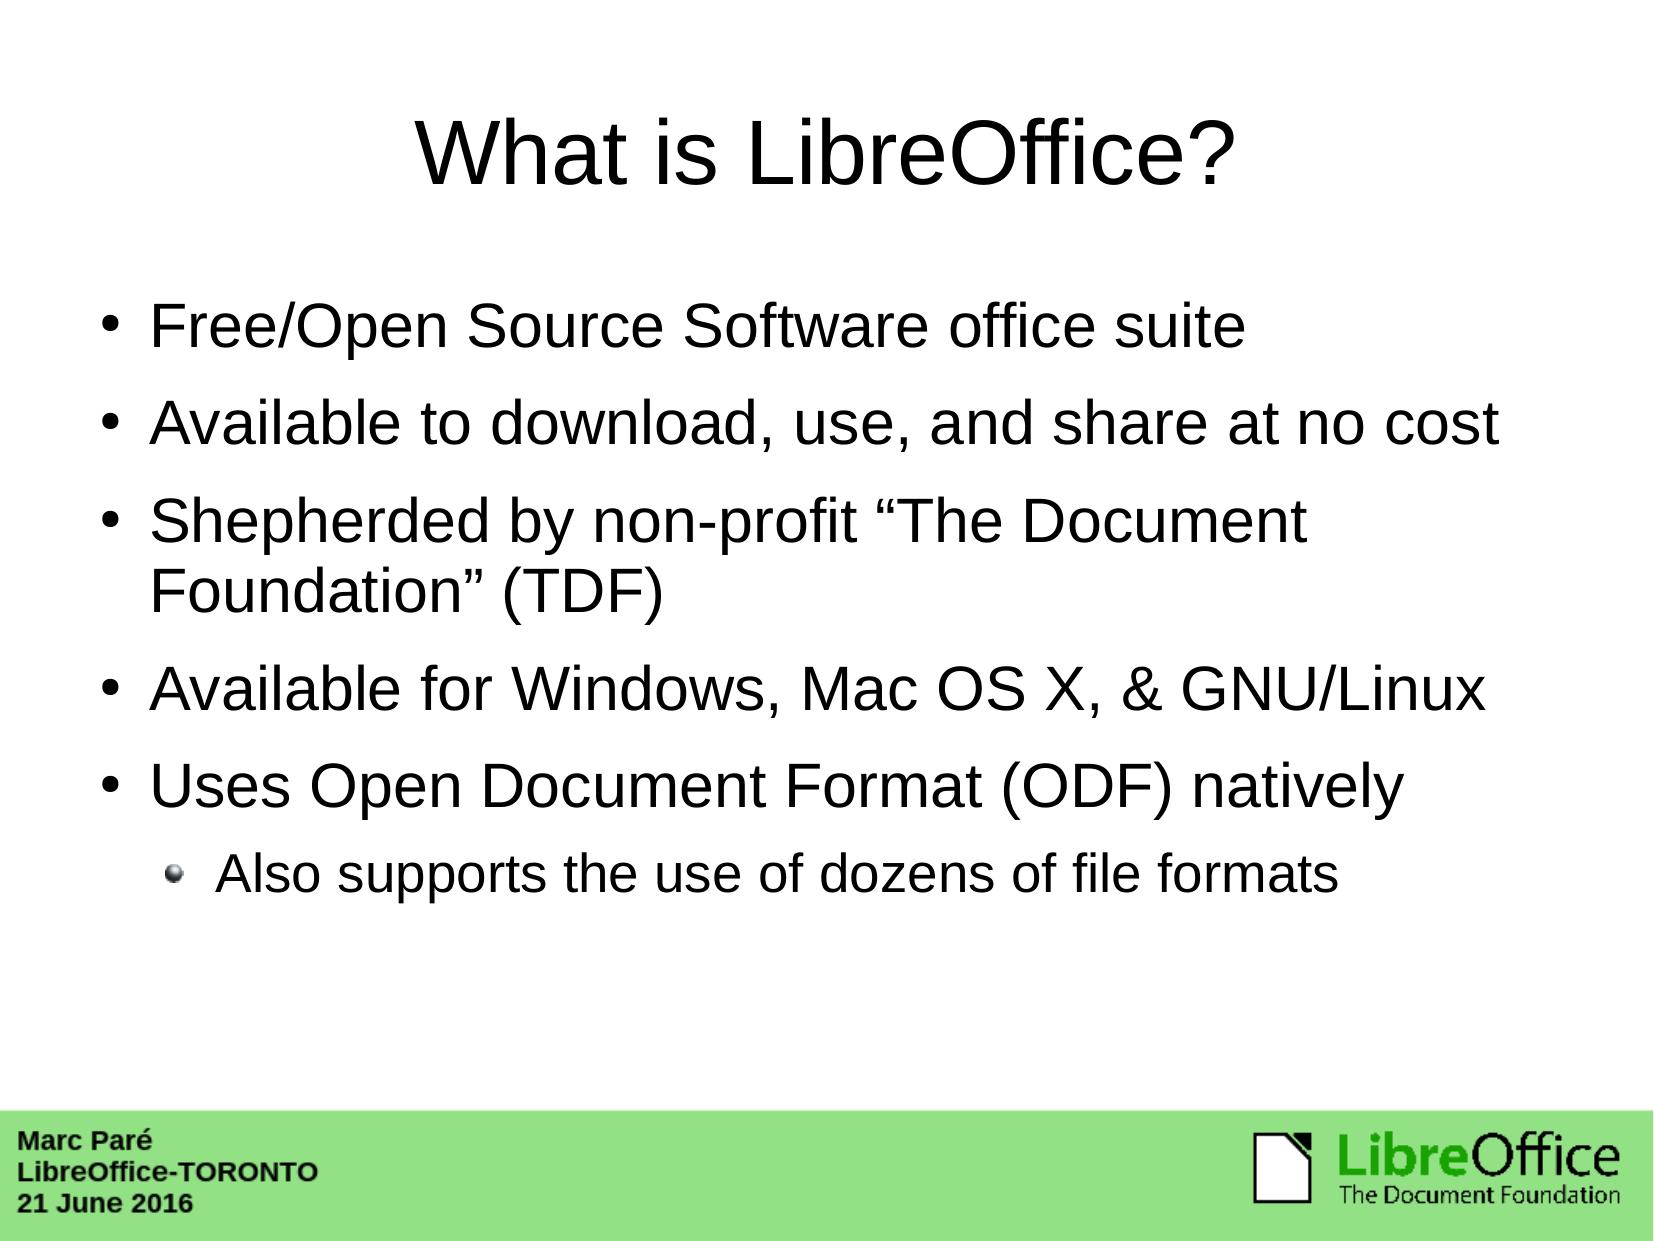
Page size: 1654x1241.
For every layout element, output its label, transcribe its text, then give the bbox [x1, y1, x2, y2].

picture [0, 0, 1654, 1241]
list Free/Open Source Software office suite Available to download, use, and share at no cost Shepherded by non-profit “The Document Foundation” (TDF) Available for Windows, Mac OS X, & GNU/Linux Uses Open Document Format (ODF) natively Also supports the use of dozens of file formats [82, 290, 1571, 1010]
title What is LibreOffice? [82, 49, 1571, 257]
